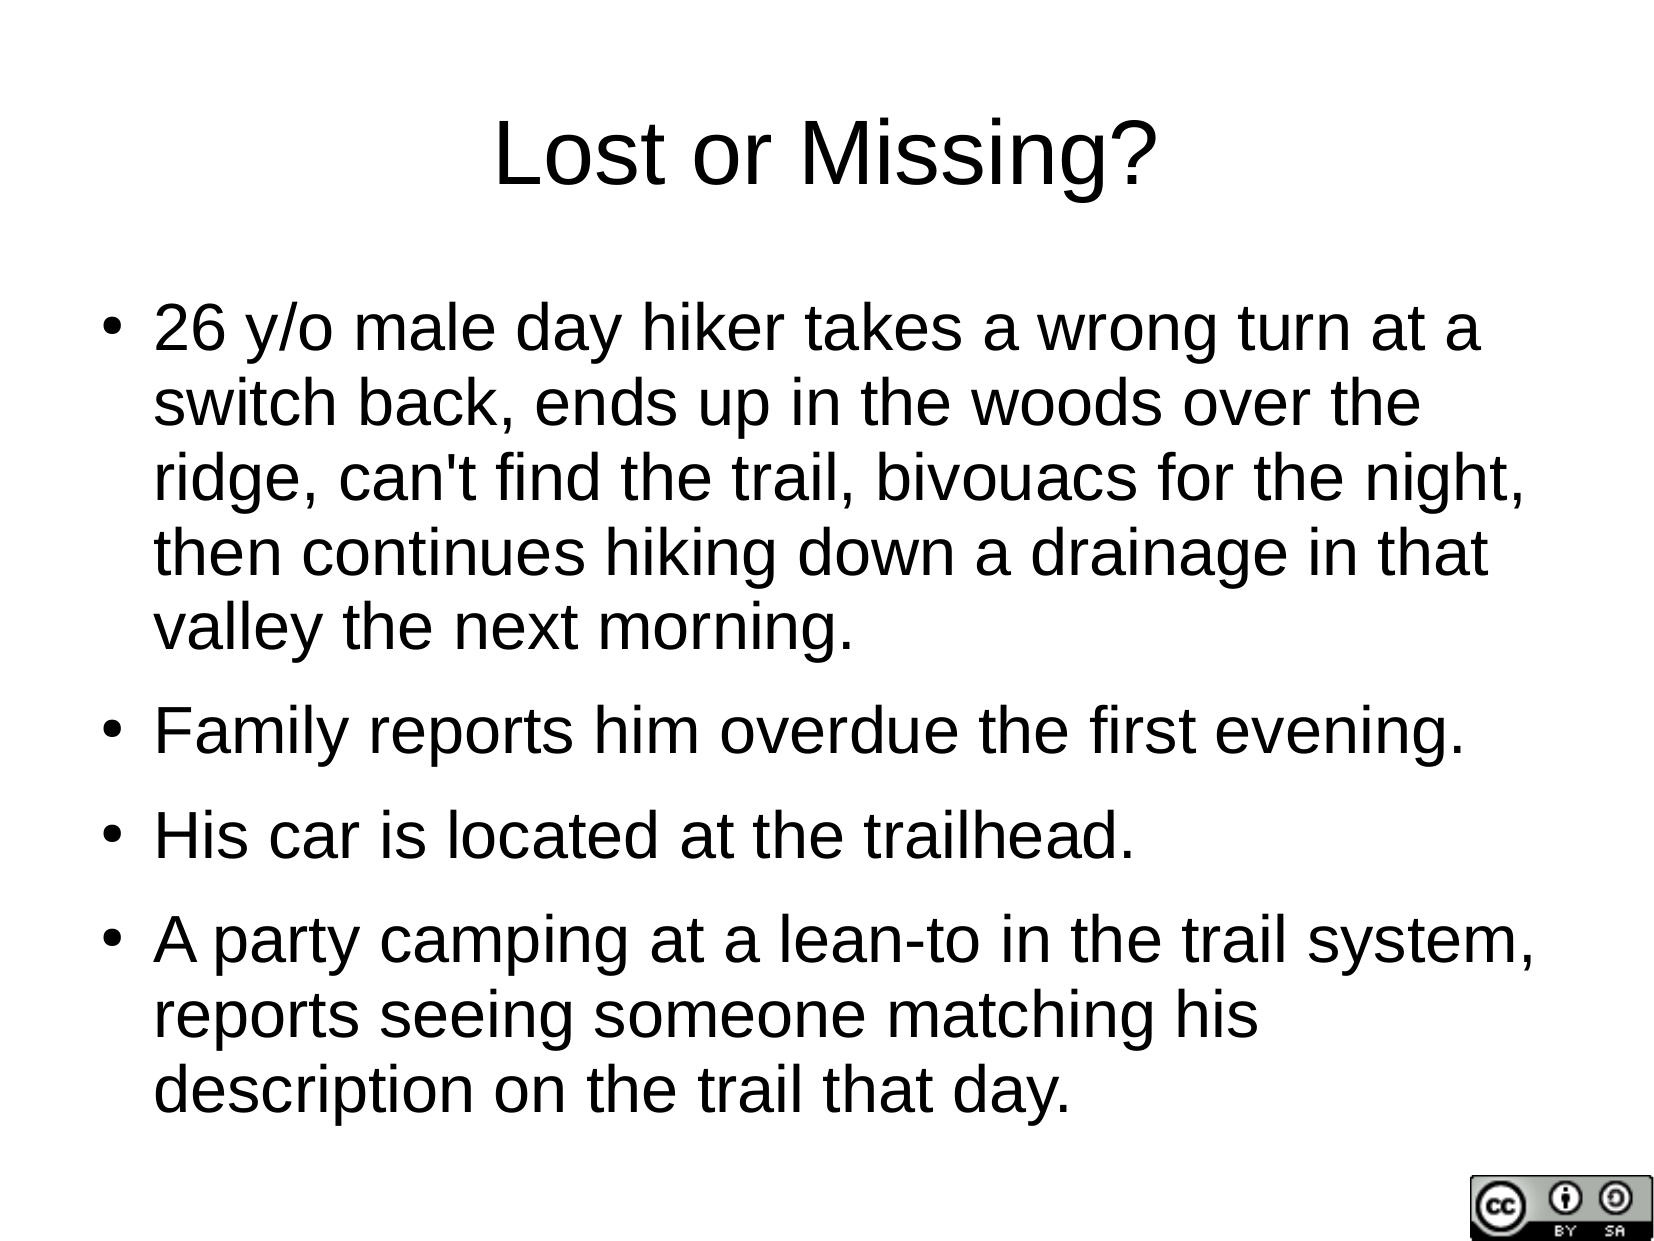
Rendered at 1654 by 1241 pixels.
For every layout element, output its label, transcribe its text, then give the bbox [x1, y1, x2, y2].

list 26 y/o male day hiker takes a wrong turn at a switch back, ends up in the woods over the ridge, can't find the trail, bivouacs for the night, then continues hiking down a drainage in that valley the next morning. Family reports him overdue the first evening. His car is located at the trailhead. A party camping at a lean-to in the trail system, reports seeing someone matching his description on the trail that day. [82, 290, 1571, 1173]
title Lost or Missing? [82, 49, 1571, 257]
picture [1470, 1175, 1654, 1241]
